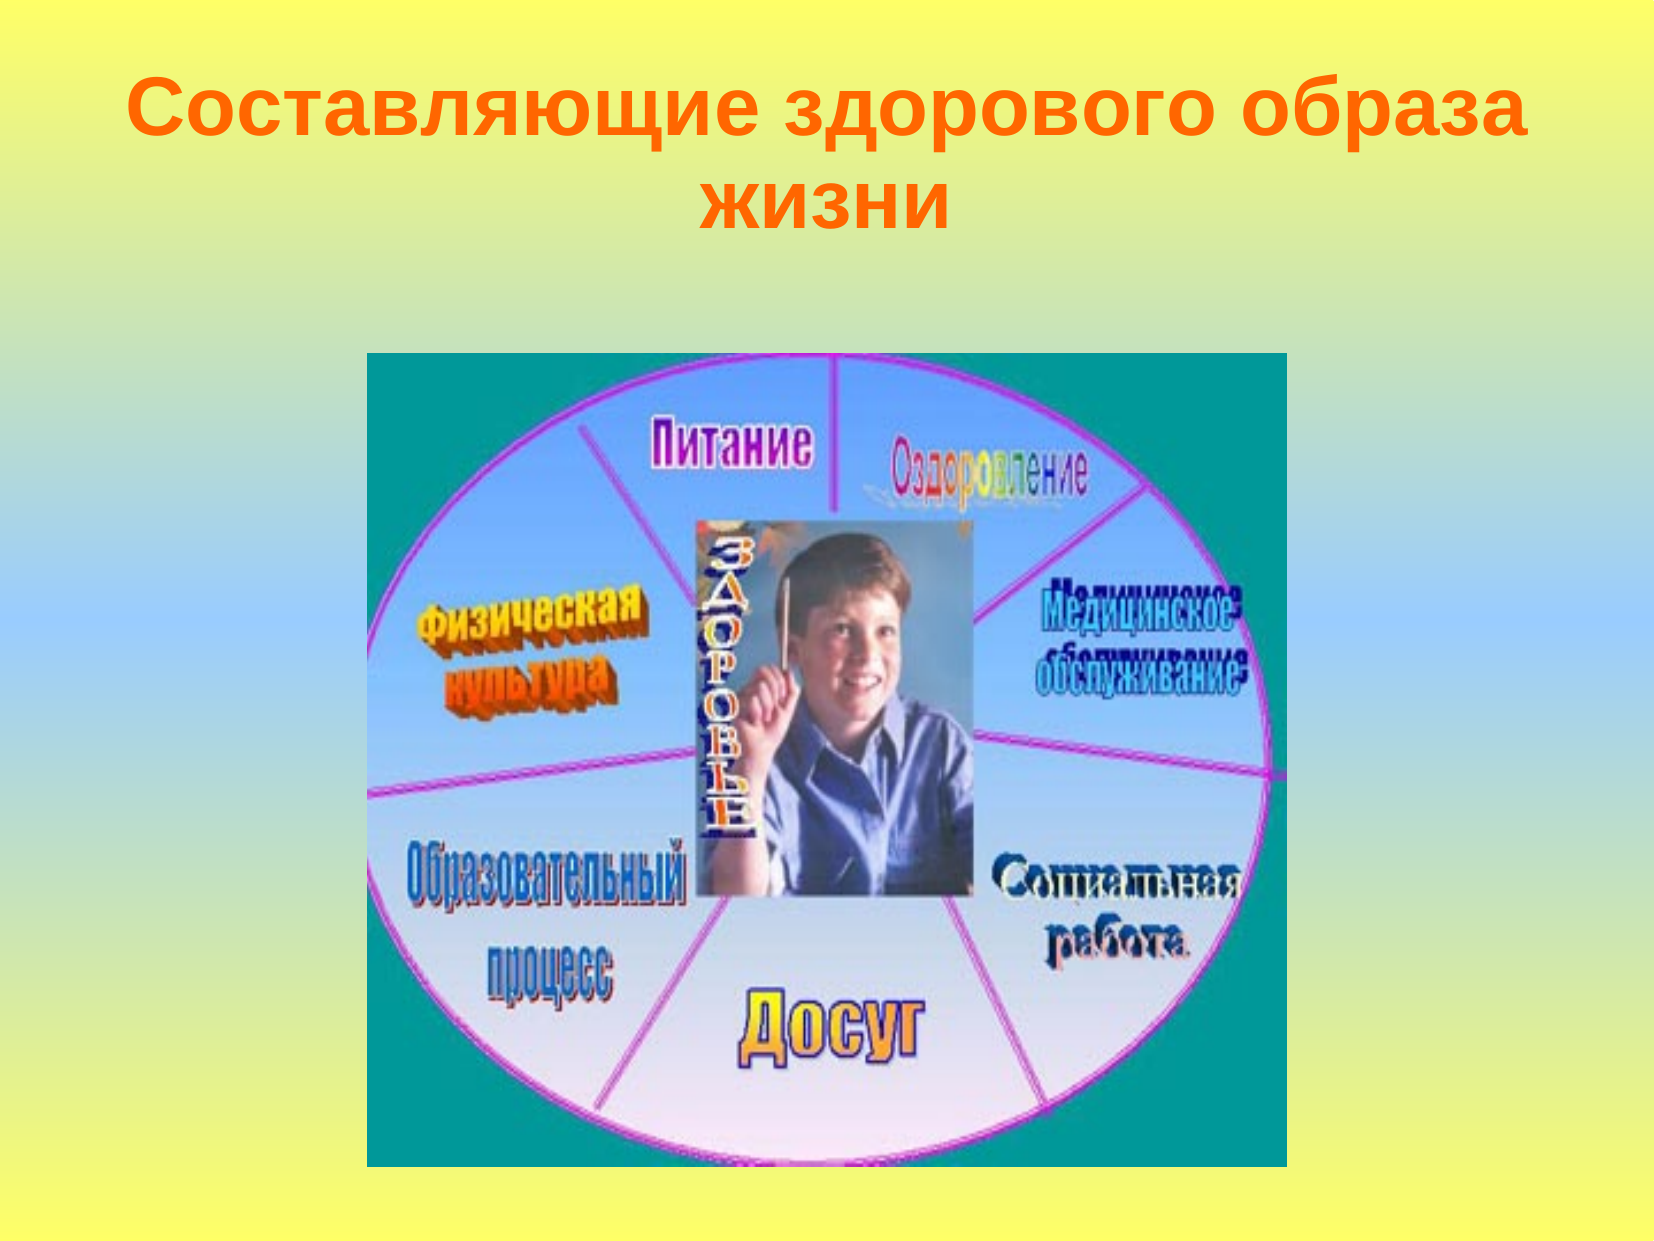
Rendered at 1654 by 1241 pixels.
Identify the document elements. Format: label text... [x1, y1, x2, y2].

picture [367, 353, 1287, 1167]
title Составляющие здорового образа жизни [82, 0, 1571, 382]
